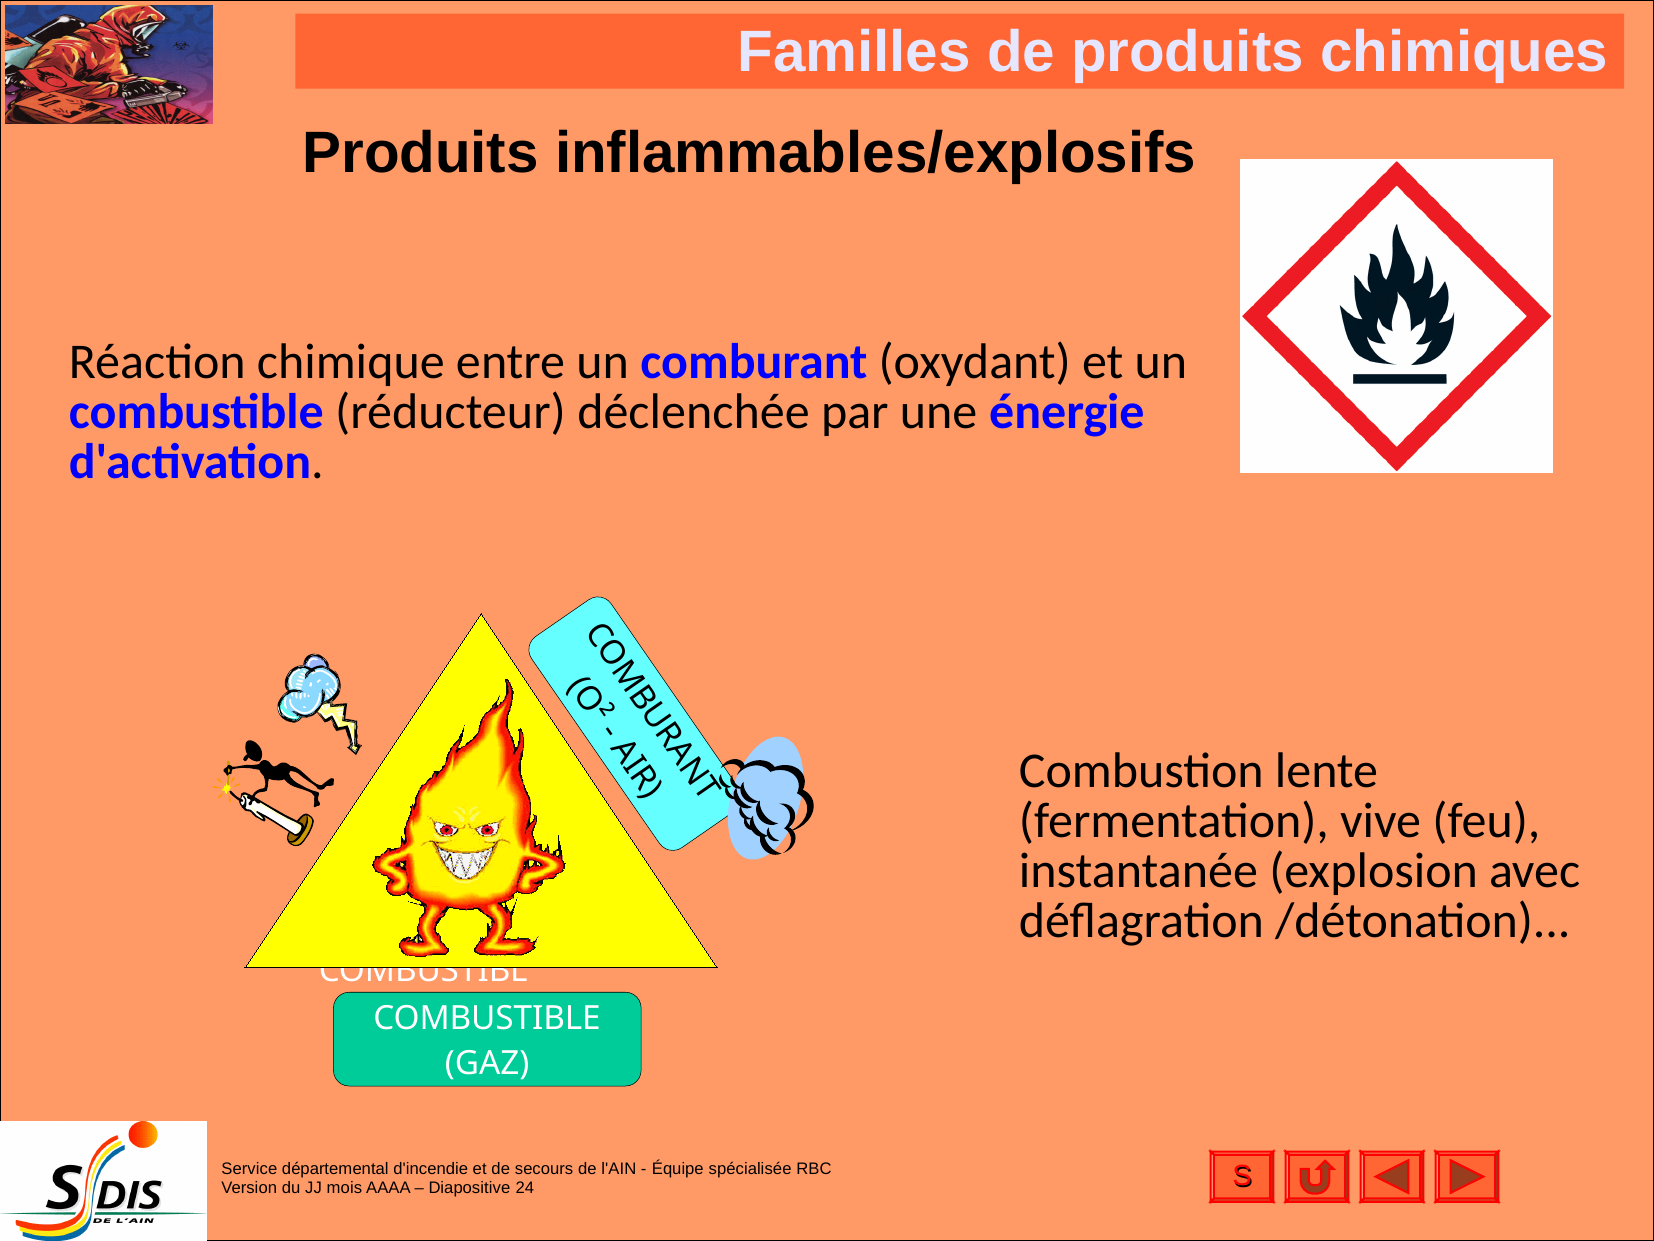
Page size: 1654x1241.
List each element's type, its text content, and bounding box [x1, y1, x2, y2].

text_box [443, 613, 519, 670]
picture [691, 723, 844, 876]
list Combustion lente (fermentation), vive (feu), instantanée (explosion avec déflagration /détonation)... [1003, 742, 1625, 1002]
text_box Produits inflammables/explosifs [287, 112, 1213, 193]
picture [266, 644, 576, 968]
picture [206, 727, 340, 850]
text_box COMBUSTIBL [303, 968, 581, 1000]
picture [5, 5, 213, 124]
picture [1240, 159, 1553, 473]
text_box [576, 755, 718, 968]
picture [0, 1121, 207, 1241]
list Réaction chimique entre un comburant (oxydant) et un combustible (réducteur) déclenchée par une énergie d'activation. [53, 333, 1329, 532]
text_box [244, 783, 368, 968]
text_box COMBURANT (O² - AIR) [528, 596, 723, 851]
text_box COMBUSTIBLE (GAZ) [333, 992, 642, 1087]
text_box Familles de produits chimiques [295, 13, 1625, 89]
